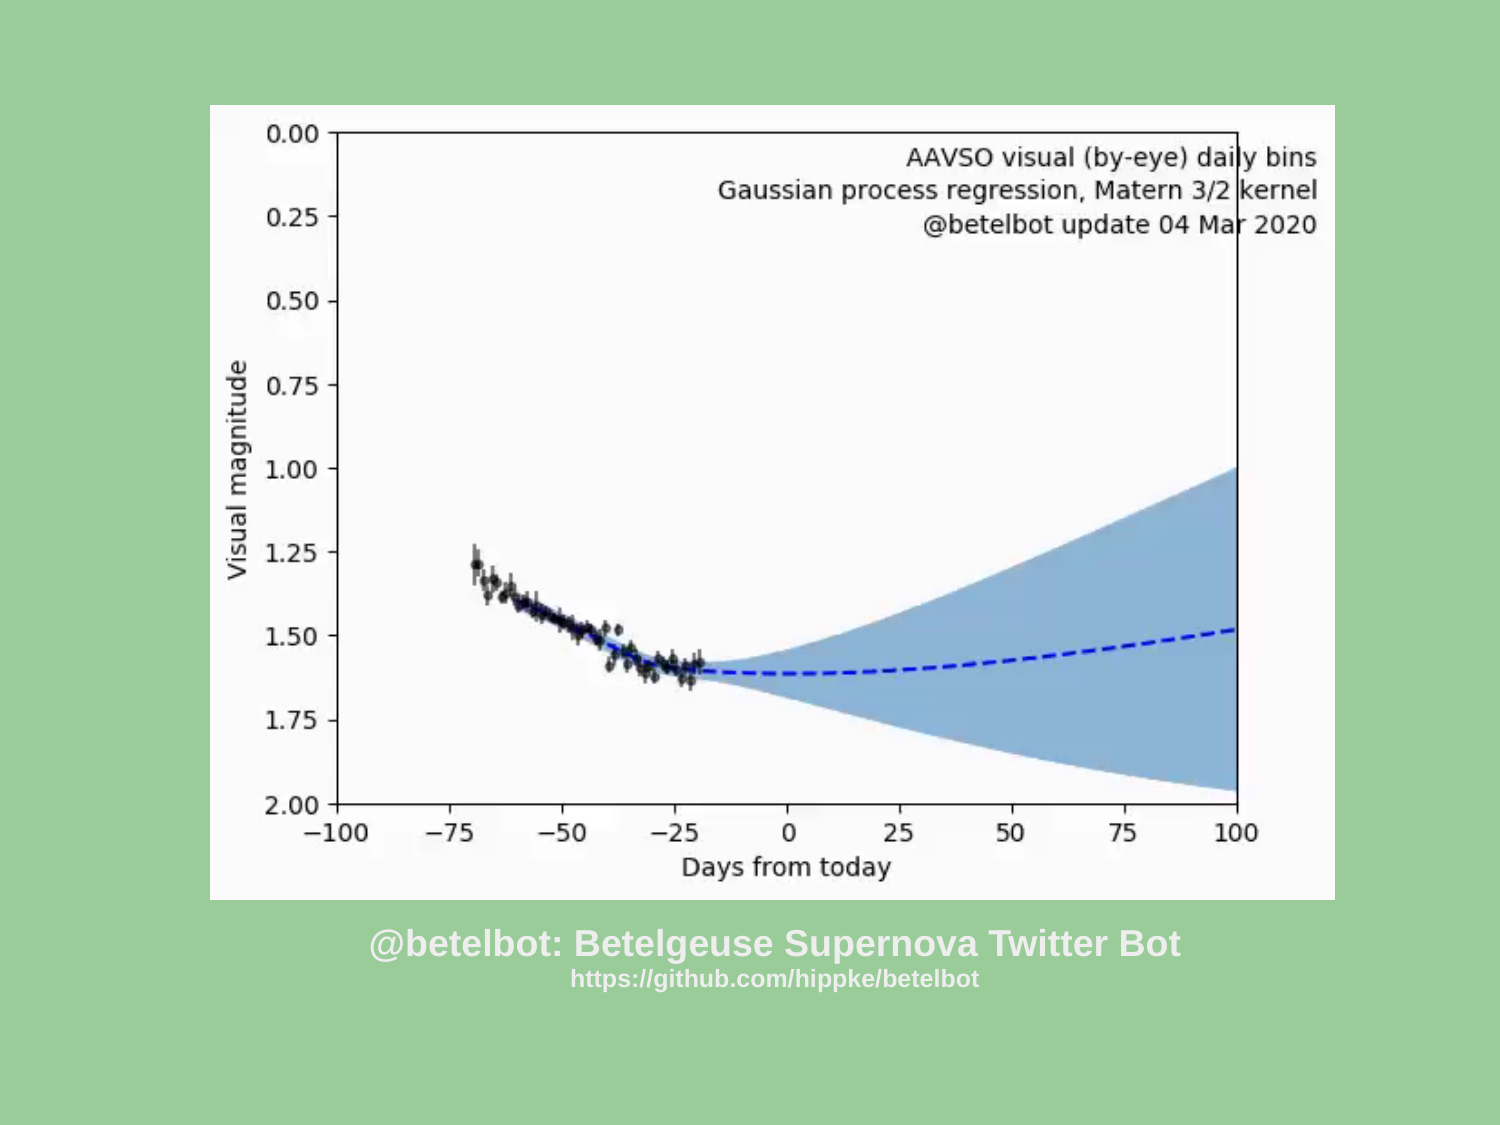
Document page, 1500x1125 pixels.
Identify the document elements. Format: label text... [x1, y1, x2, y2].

text_box [210, 104, 1336, 901]
text_box @betelbot: Betelgeuse Supernova Twitter Bot https://github.com/hippke/betelbot [182, 915, 1368, 1001]
